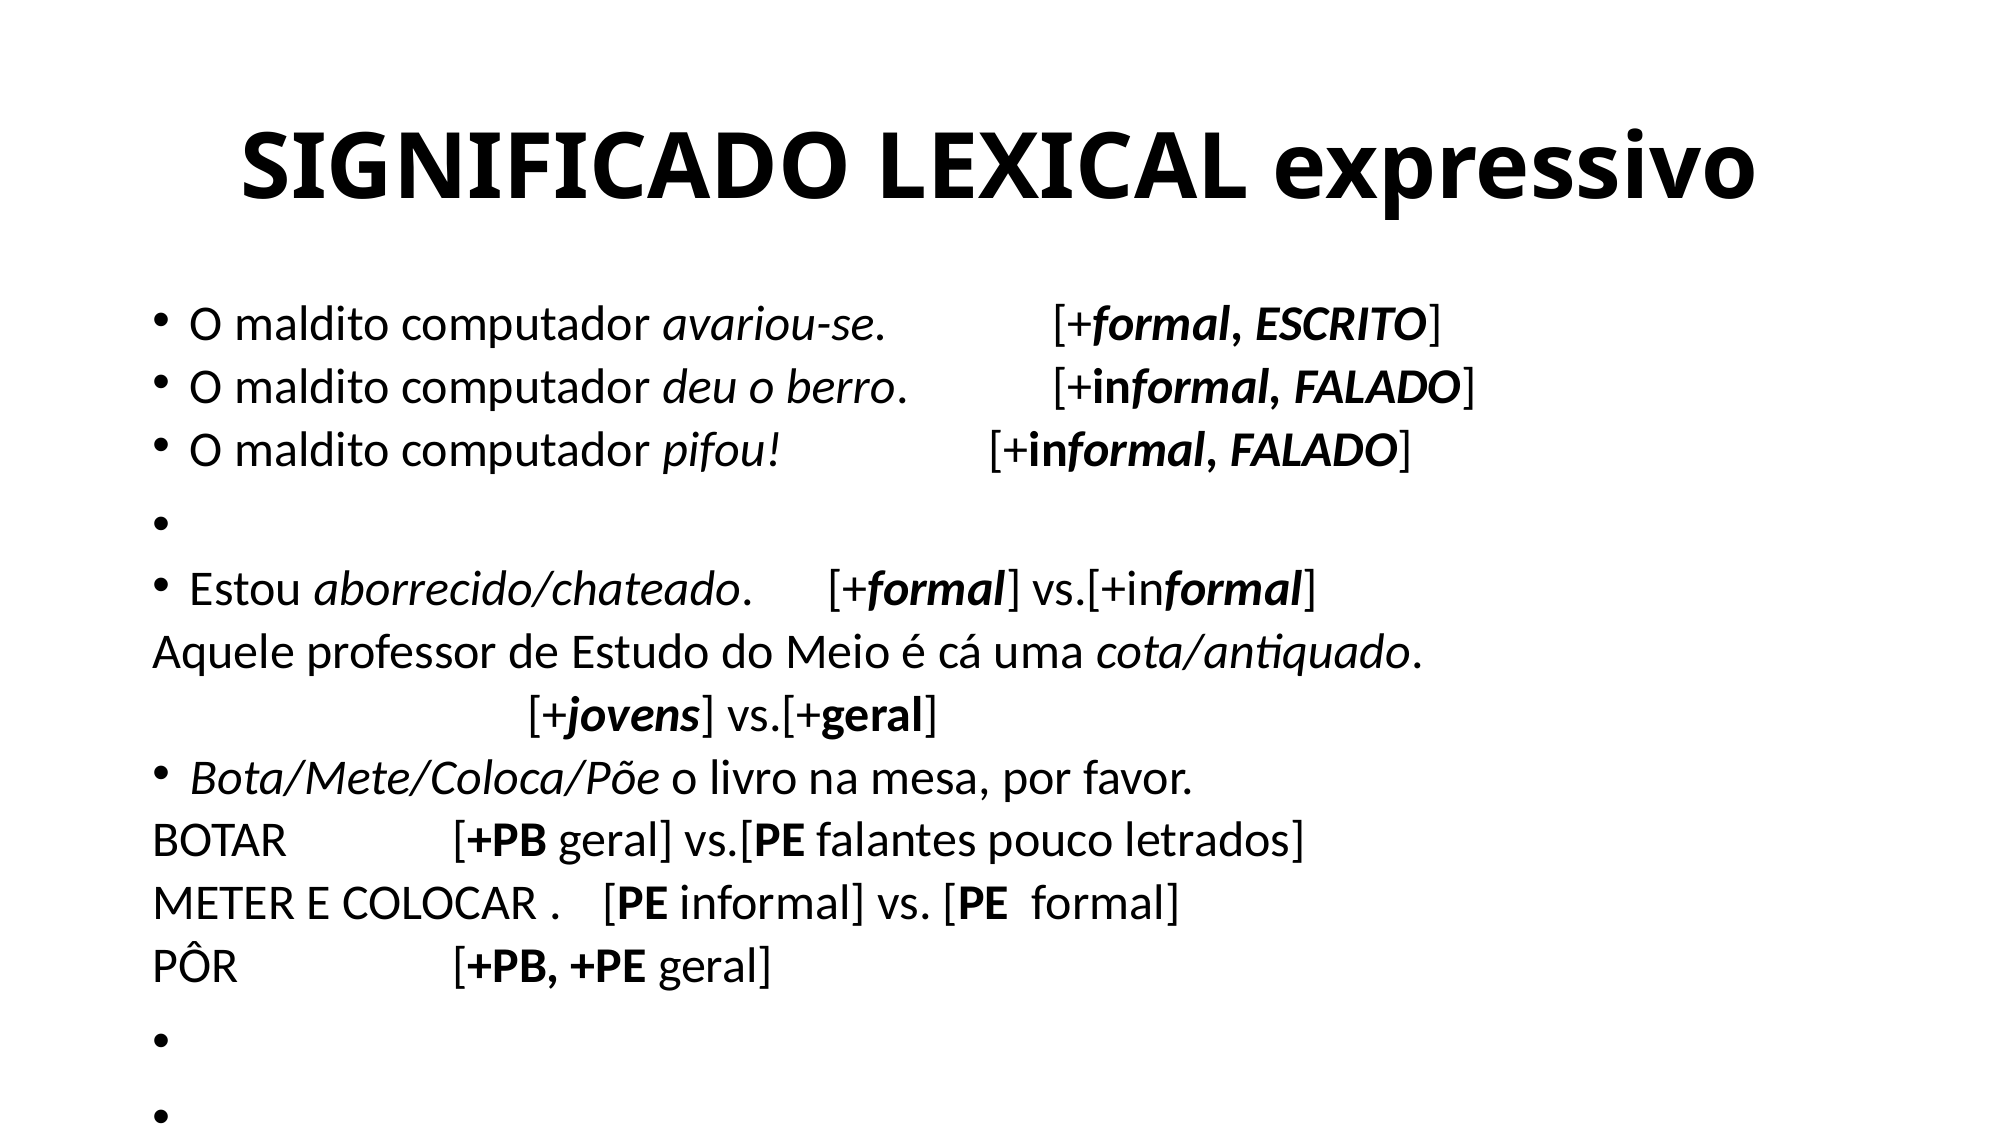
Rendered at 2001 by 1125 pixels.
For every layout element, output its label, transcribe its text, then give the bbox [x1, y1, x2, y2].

title SIGNIFICADO LEXICAL expressivo [137, 59, 1863, 278]
list O maldito computador avariou-se. [+formal, ESCRITO] O maldito computador deu o berro. [+informal, FALADO] O maldito computador pifou! [+informal, FALADO] Estou aborrecido/chateado. [+formal] vs.[+informal] Aquele professor de Estudo do Meio é cá uma cota/antiquado. [+jovens] vs.[+geral] Bota/Mete/Coloca/Põe o livro na mesa, por favor. BOTAR [+PB geral] vs.[PE falantes pouco letrados] METER E COLOCAR . [PE informal] vs. [PE formal] PÔR [+PB, +PE geral] [137, 299, 1863, 1014]
